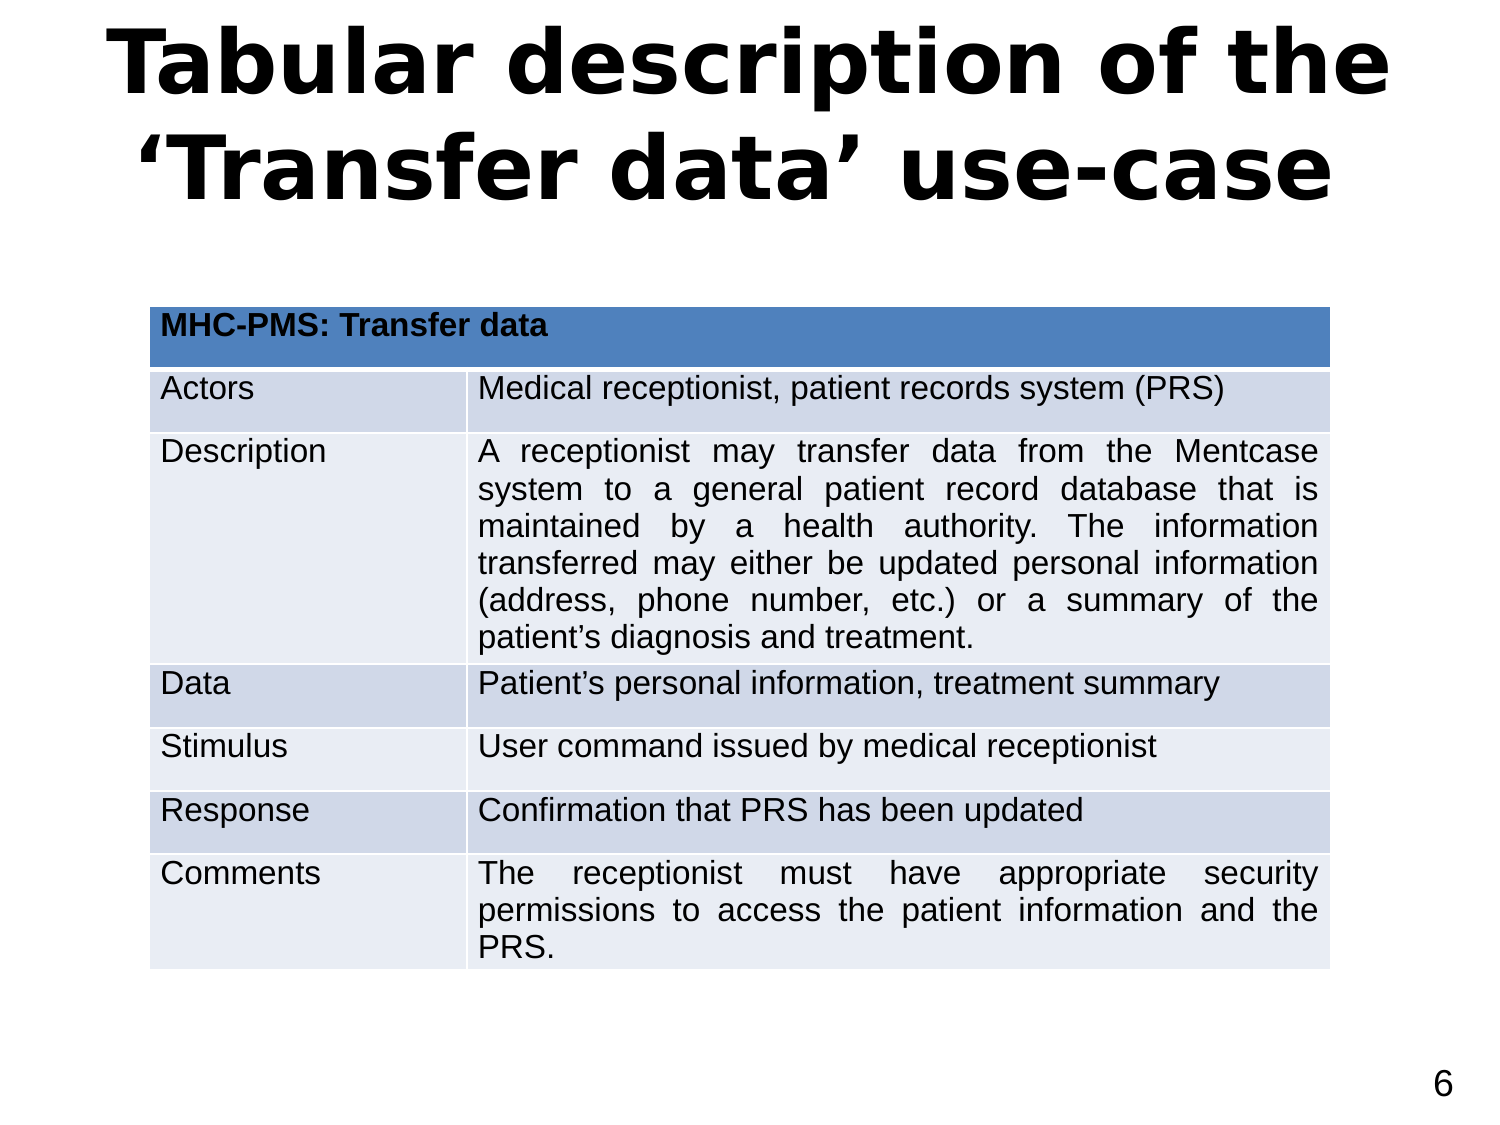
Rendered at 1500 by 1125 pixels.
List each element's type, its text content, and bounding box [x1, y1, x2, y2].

table_cell Comments [150, 855, 466, 969]
title Tabular description of the ‘Transfer data’ use-case [75, 44, 1425, 177]
table_cell A receptionist may transfer data from the Mentcase system to a general patient record database that is maintained by a health authority. The information transferred may either be updated personal information (address, phone number, etc.) or a summary of the patient’s diagnosis and treatment. [468, 434, 1330, 663]
table_header MHC-PMS: Transfer data [150, 307, 1330, 367]
table_cell Stimulus [150, 729, 466, 790]
table_cell Data [150, 665, 466, 727]
table_cell Confirmation that PRS has been updated [468, 792, 1330, 853]
table_cell Patient’s personal information, treatment summary [468, 665, 1330, 727]
table_cell User command issued by medical receptionist [468, 729, 1330, 790]
table_cell Response [150, 792, 466, 853]
table_cell Medical receptionist, patient records system (PRS) [468, 372, 1330, 432]
table_cell The receptionist must have appropriate security permissions to access the patient information and the PRS. [468, 855, 1330, 969]
table_cell Actors [150, 372, 466, 432]
table_cell Description [150, 434, 466, 663]
